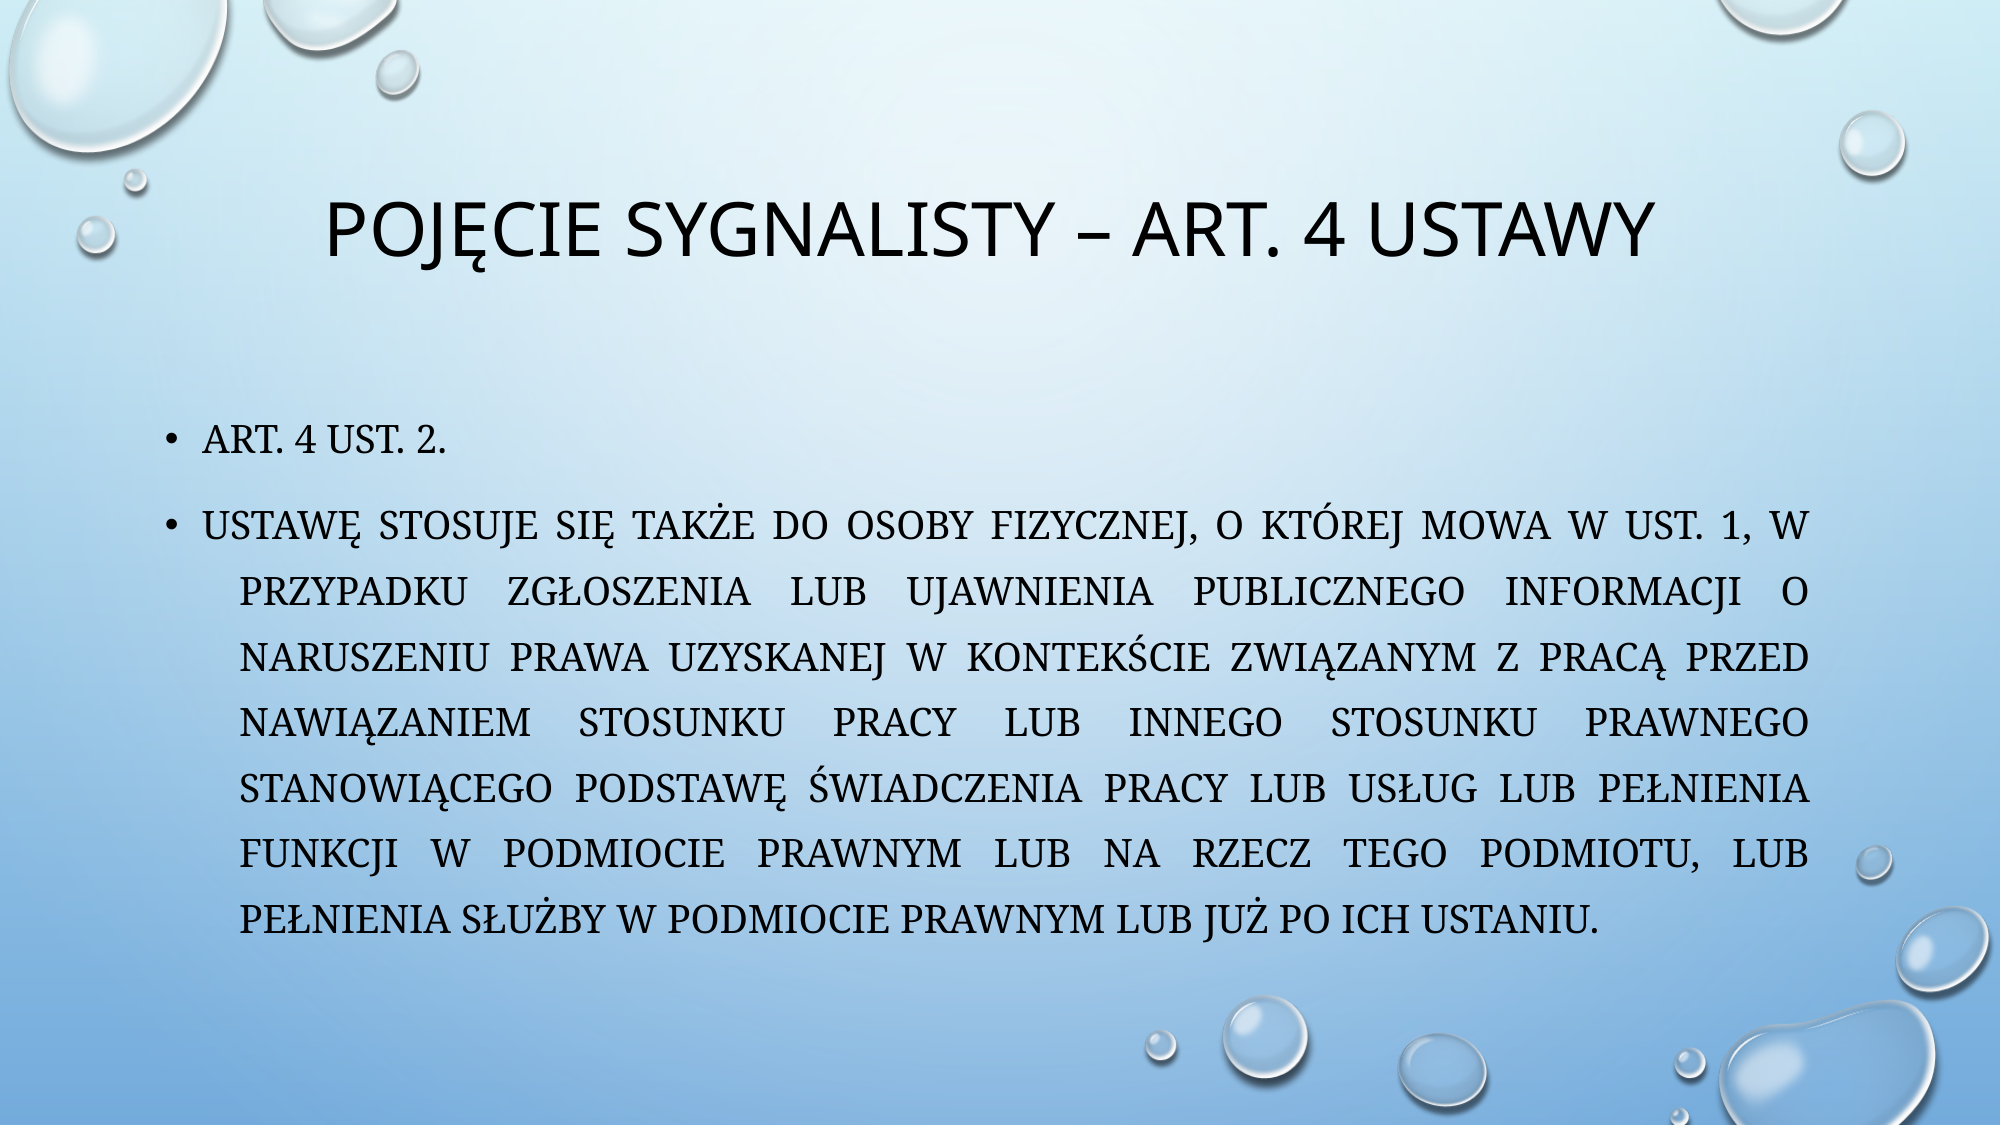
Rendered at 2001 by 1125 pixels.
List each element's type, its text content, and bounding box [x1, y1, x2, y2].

list Art. 4 ust. 2. Ustawę stosuje się także do osoby fizycznej, o której mowa w ust. 1, w przypadku zgłoszenia lub ujawnienia publicznego informacji o naruszeniu prawa uzyskanej w kontekście związanym z pracą przed nawiązaniem stosunku pracy lub innego stosunku prawnego stanowiącego podstawę świadczenia pracy lub usług lub pełnienia funkcji w podmiocie prawnym lub na rzecz tego podmiotu, lub pełnienia służby w podmiocie prawnym lub już po ich ustaniu. [149, 388, 1850, 950]
title Pojęcie sygnalisty – art. 4 ustawy [149, 101, 1851, 364]
